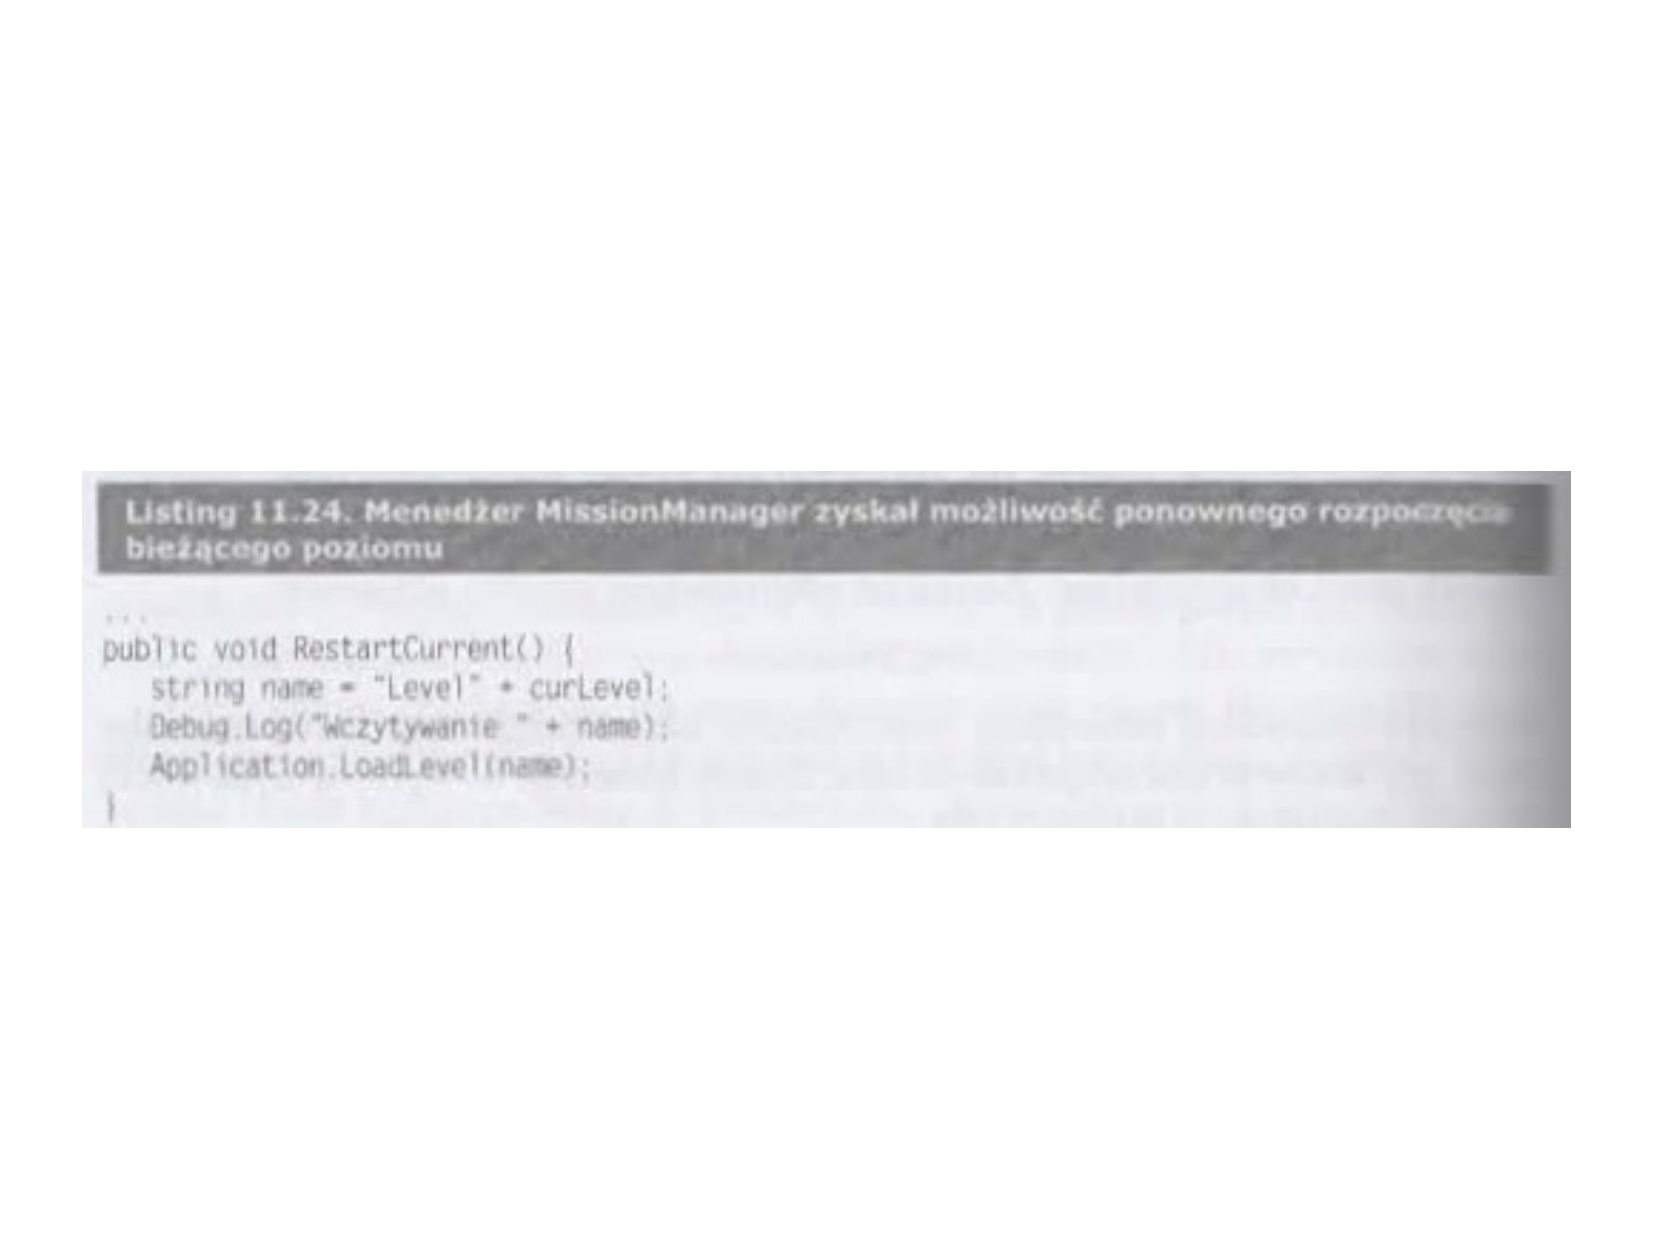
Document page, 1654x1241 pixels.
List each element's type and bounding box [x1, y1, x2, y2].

picture [82, 471, 1571, 828]
